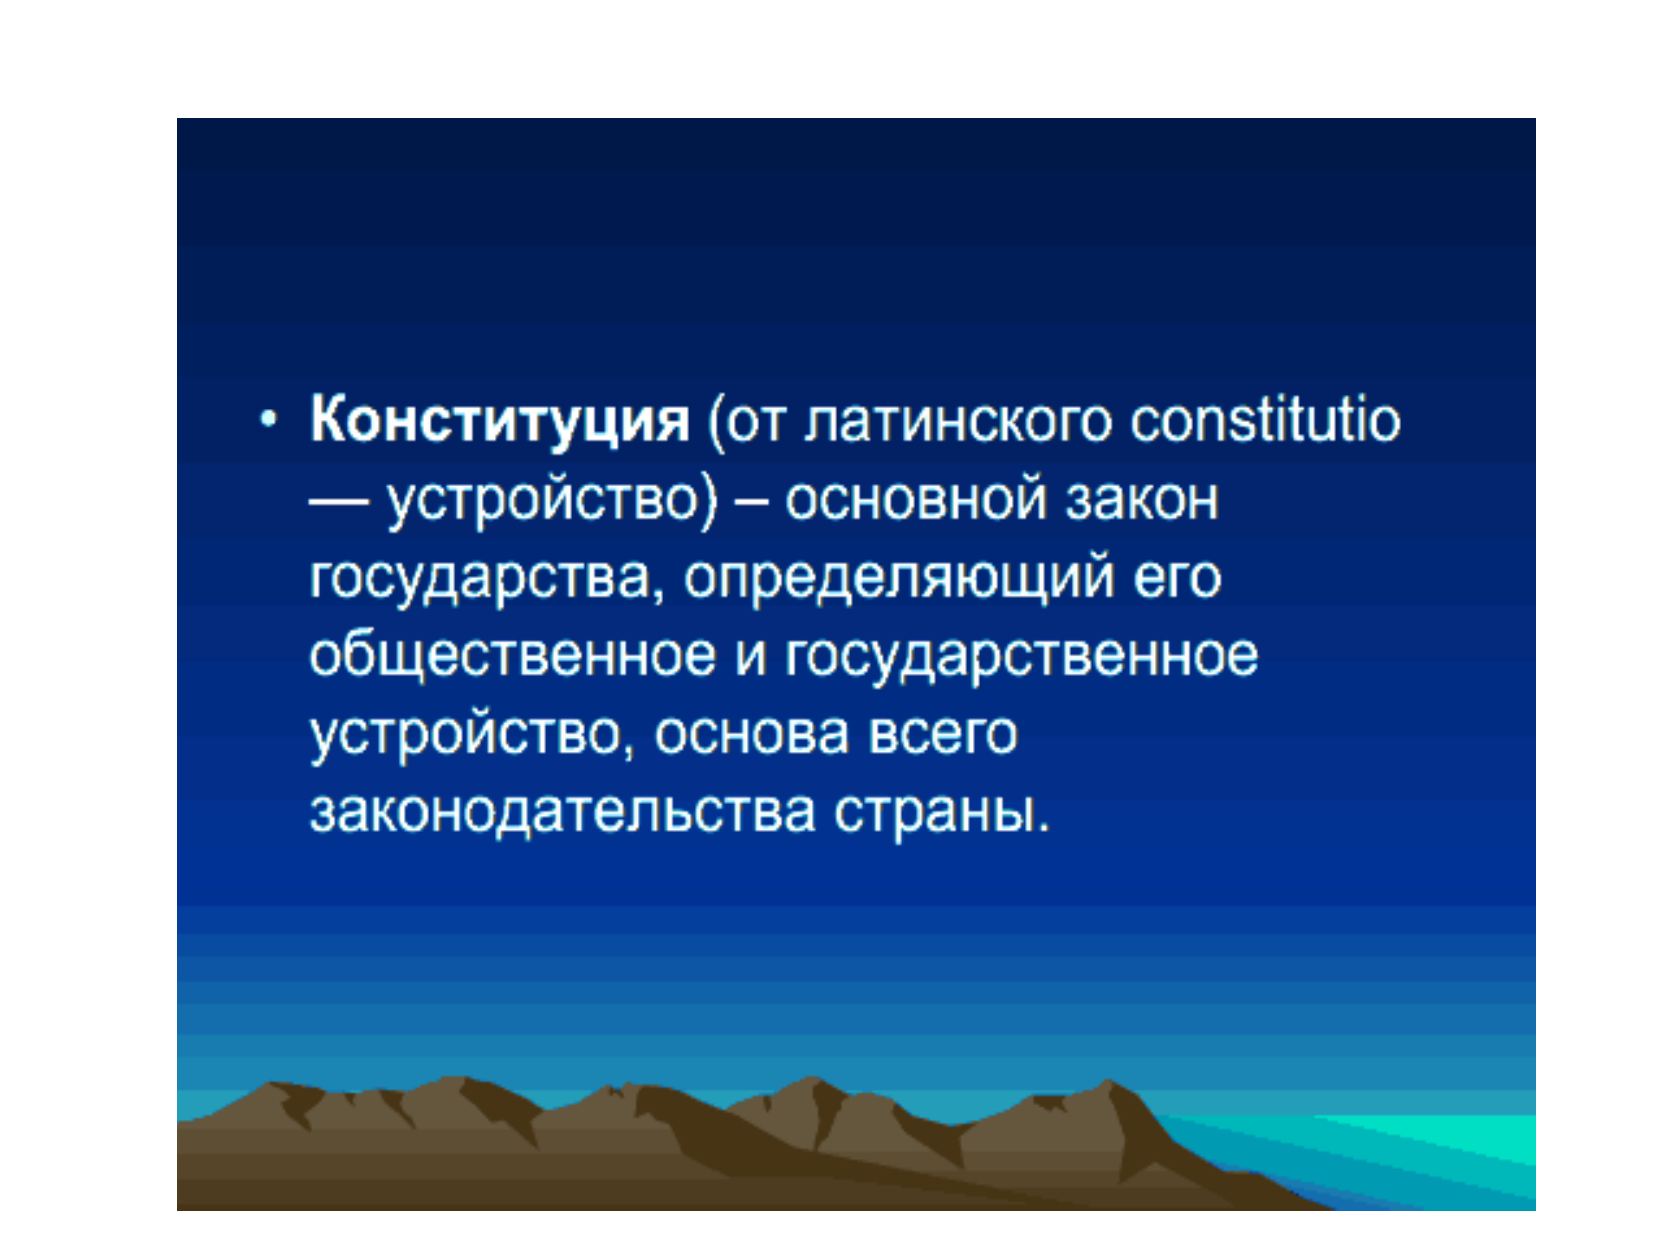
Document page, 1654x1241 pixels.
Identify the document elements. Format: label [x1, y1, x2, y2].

picture [177, 118, 1536, 1211]
